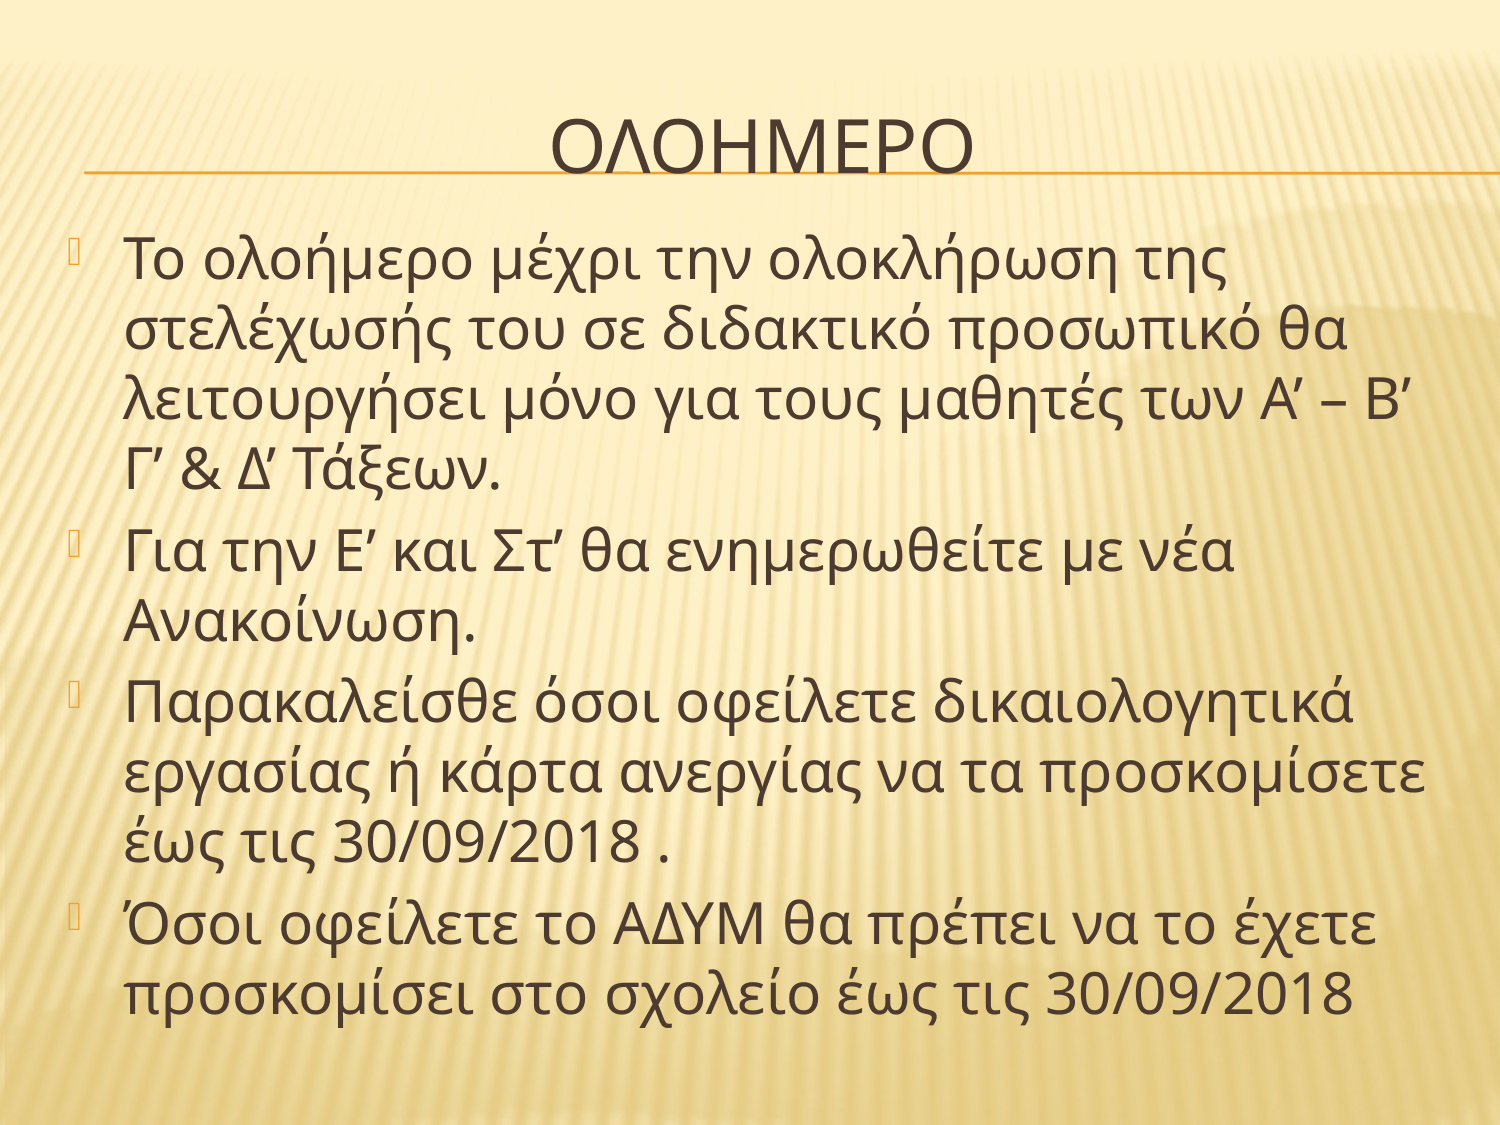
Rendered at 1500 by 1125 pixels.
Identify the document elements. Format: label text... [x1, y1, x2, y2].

title ολοημερο [50, 75, 1475, 213]
list Το ολοήμερο μέχρι την ολοκλήρωση της στελέχωσής του σε διδακτικό προσωπικό θα λειτουργήσει μόνο για τους μαθητές των Α’ – Β’ Γ’ & Δ’ Τάξεων. Για την Ε’ και Στ’ θα ενημερωθείτε με νέα Ανακοίνωση. Παρακαλείσθε όσοι οφείλετε δικαιολογητικά εργασίας ή κάρτα ανεργίας να τα προσκομίσετε έως τις 30/09/2018 . Όσοι οφείλετε το ΑΔΥΜ θα πρέπει να το έχετε προσκομίσει στο σχολείο έως τις 30/09/2018 [52, 213, 1478, 956]
picture [0, 0, 1500, 1125]
